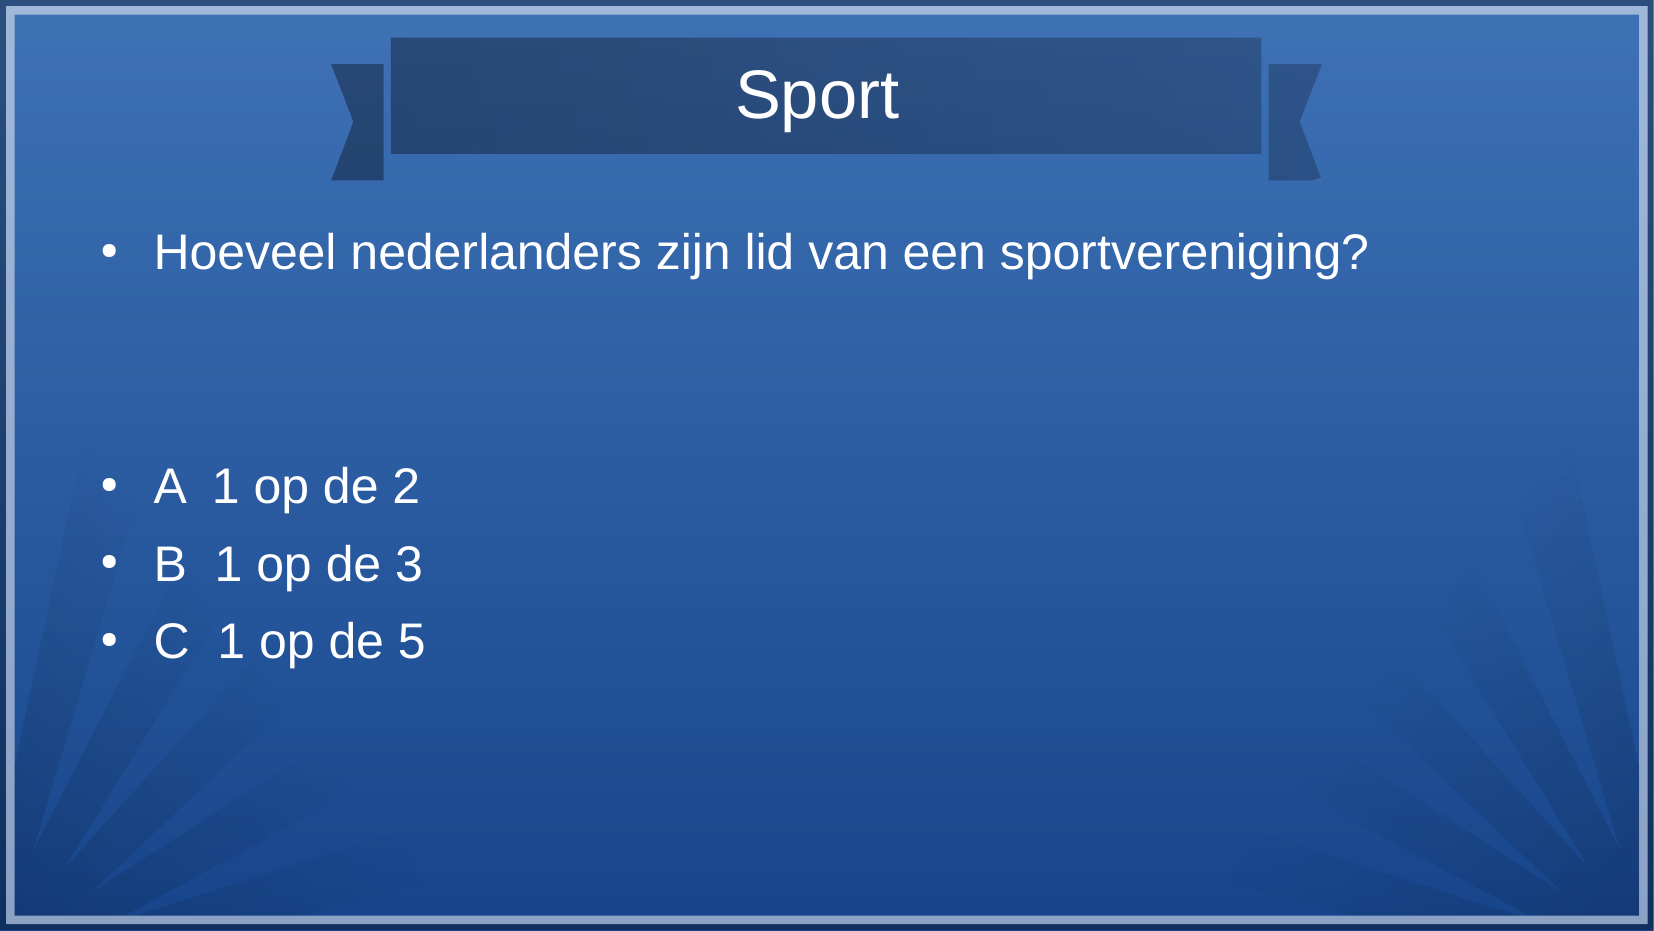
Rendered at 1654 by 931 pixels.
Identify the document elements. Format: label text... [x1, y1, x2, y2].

title Sport [389, 35, 1264, 154]
list Hoeveel nederlanders zijn lid van een sportvereniging? A 1 op de 2 B 1 op de 3 C 1 op de 5 [82, 224, 1571, 848]
